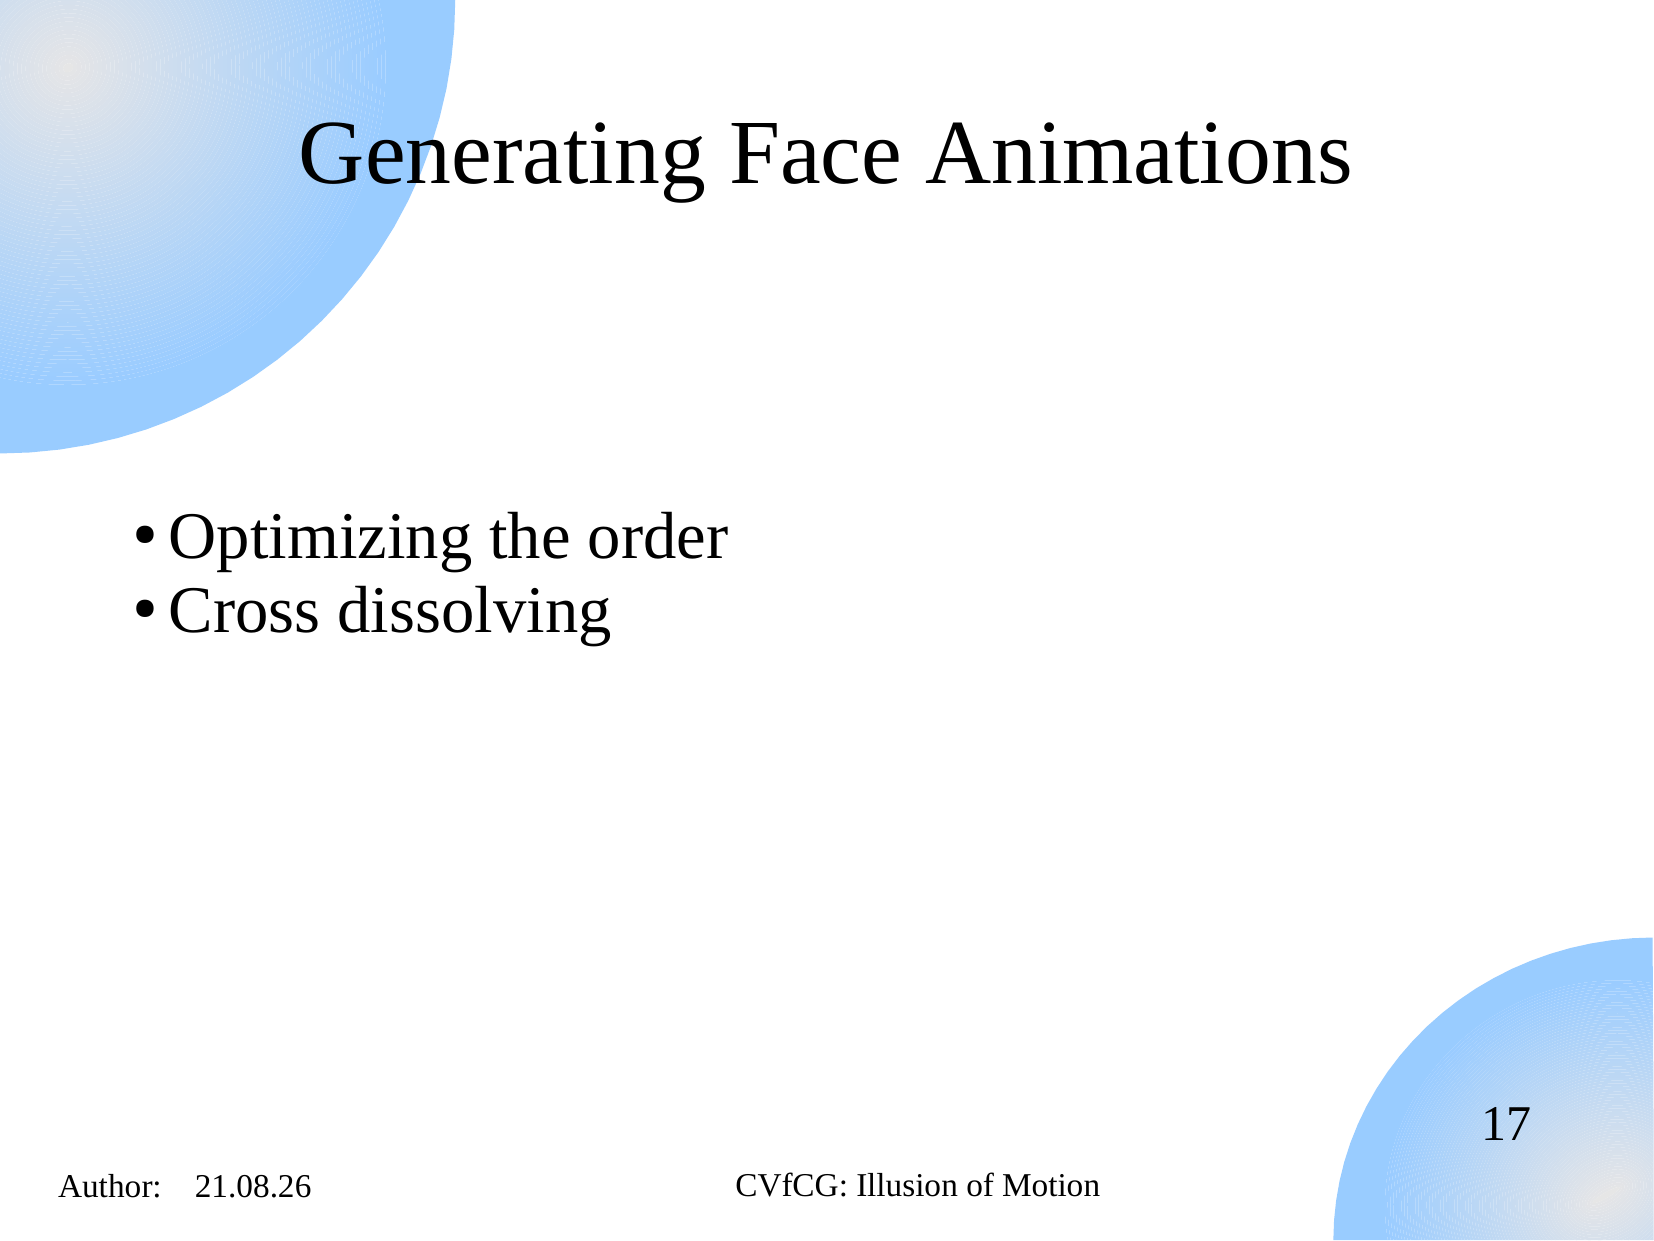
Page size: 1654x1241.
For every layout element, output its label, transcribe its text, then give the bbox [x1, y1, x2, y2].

title Generating Face Animations [82, 49, 1571, 257]
text_box CVfCG: Illusion of Motion [735, 1166, 1346, 1204]
subtitle Optimizing the order Cross dissolving [97, 176, 1586, 896]
text_box <number> [1401, 1095, 1611, 1152]
